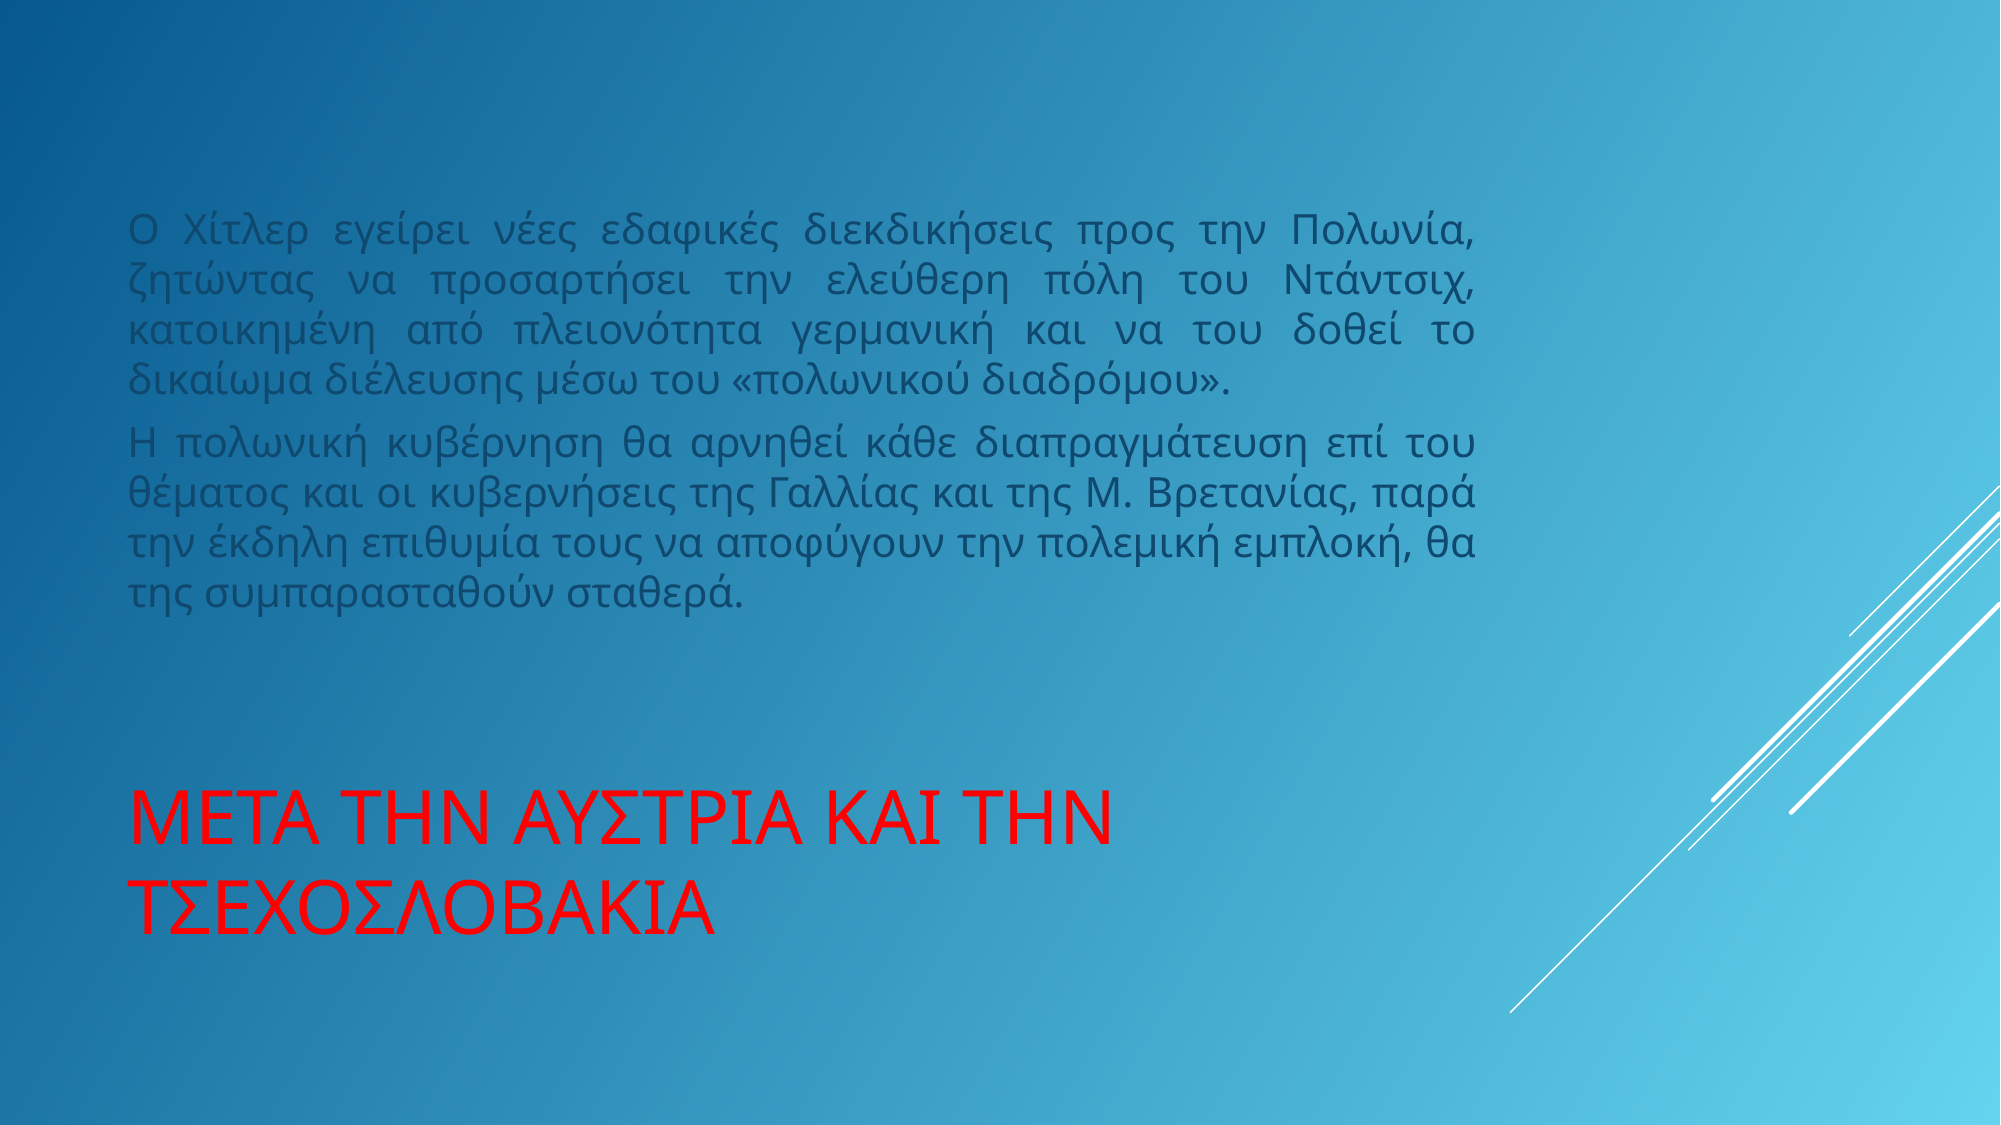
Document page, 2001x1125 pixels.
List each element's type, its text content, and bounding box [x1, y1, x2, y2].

title Μετα την Αυστρια και την Τσεχοσλοβακια [112, 736, 1513, 984]
list Ο Χίτλερ εγείρει νέες εδαφικές διεκδικήσεις προς την Πολωνία, ζητώντας να προσαρτήσει την ελεύθερη πόλη του Ντάντσιχ, κατοικημένη από πλειονότητα γερμανική και να του δοθεί το δικαίωμα διέλευσης μέσω του «πολωνικού διαδρόμου». Η πολωνική κυβέρνηση θα αρνηθεί κάθε διαπραγμάτευση επί του θέματος και οι κυβερνήσεις της Γαλλίας και της Μ. Βρετανίας, παρά την έκδηλη επιθυμία τους να αποφύγουν την πολεμική εμπλοκή, θα της συμπαρασταθούν σταθερά. [112, 112, 1513, 706]
